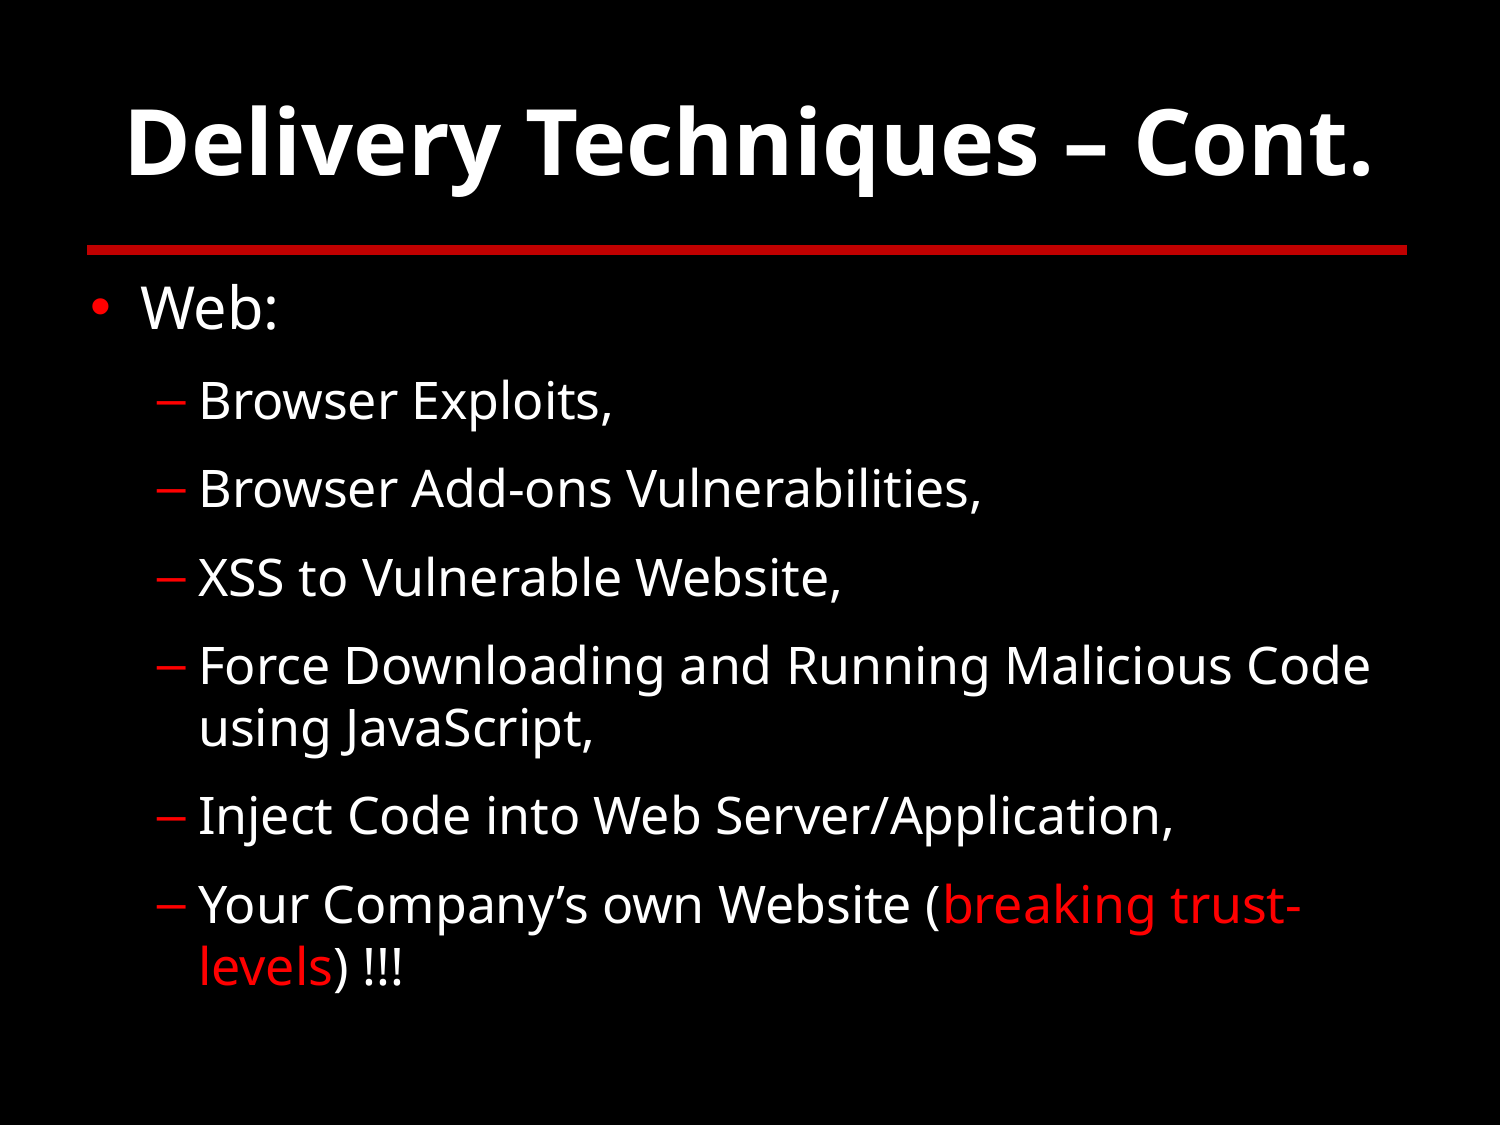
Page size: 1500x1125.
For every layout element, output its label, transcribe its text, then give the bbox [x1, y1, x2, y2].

title Delivery Techniques – Cont. [75, 45, 1425, 233]
list Web: Browser Exploits, Browser Add-ons Vulnerabilities, XSS to Vulnerable Website, Force Downloading and Running Malicious Code using JavaScript, Inject Code into Web Server/Application, Your Company’s own Website (breaking trust-levels) !!! [75, 262, 1425, 1005]
